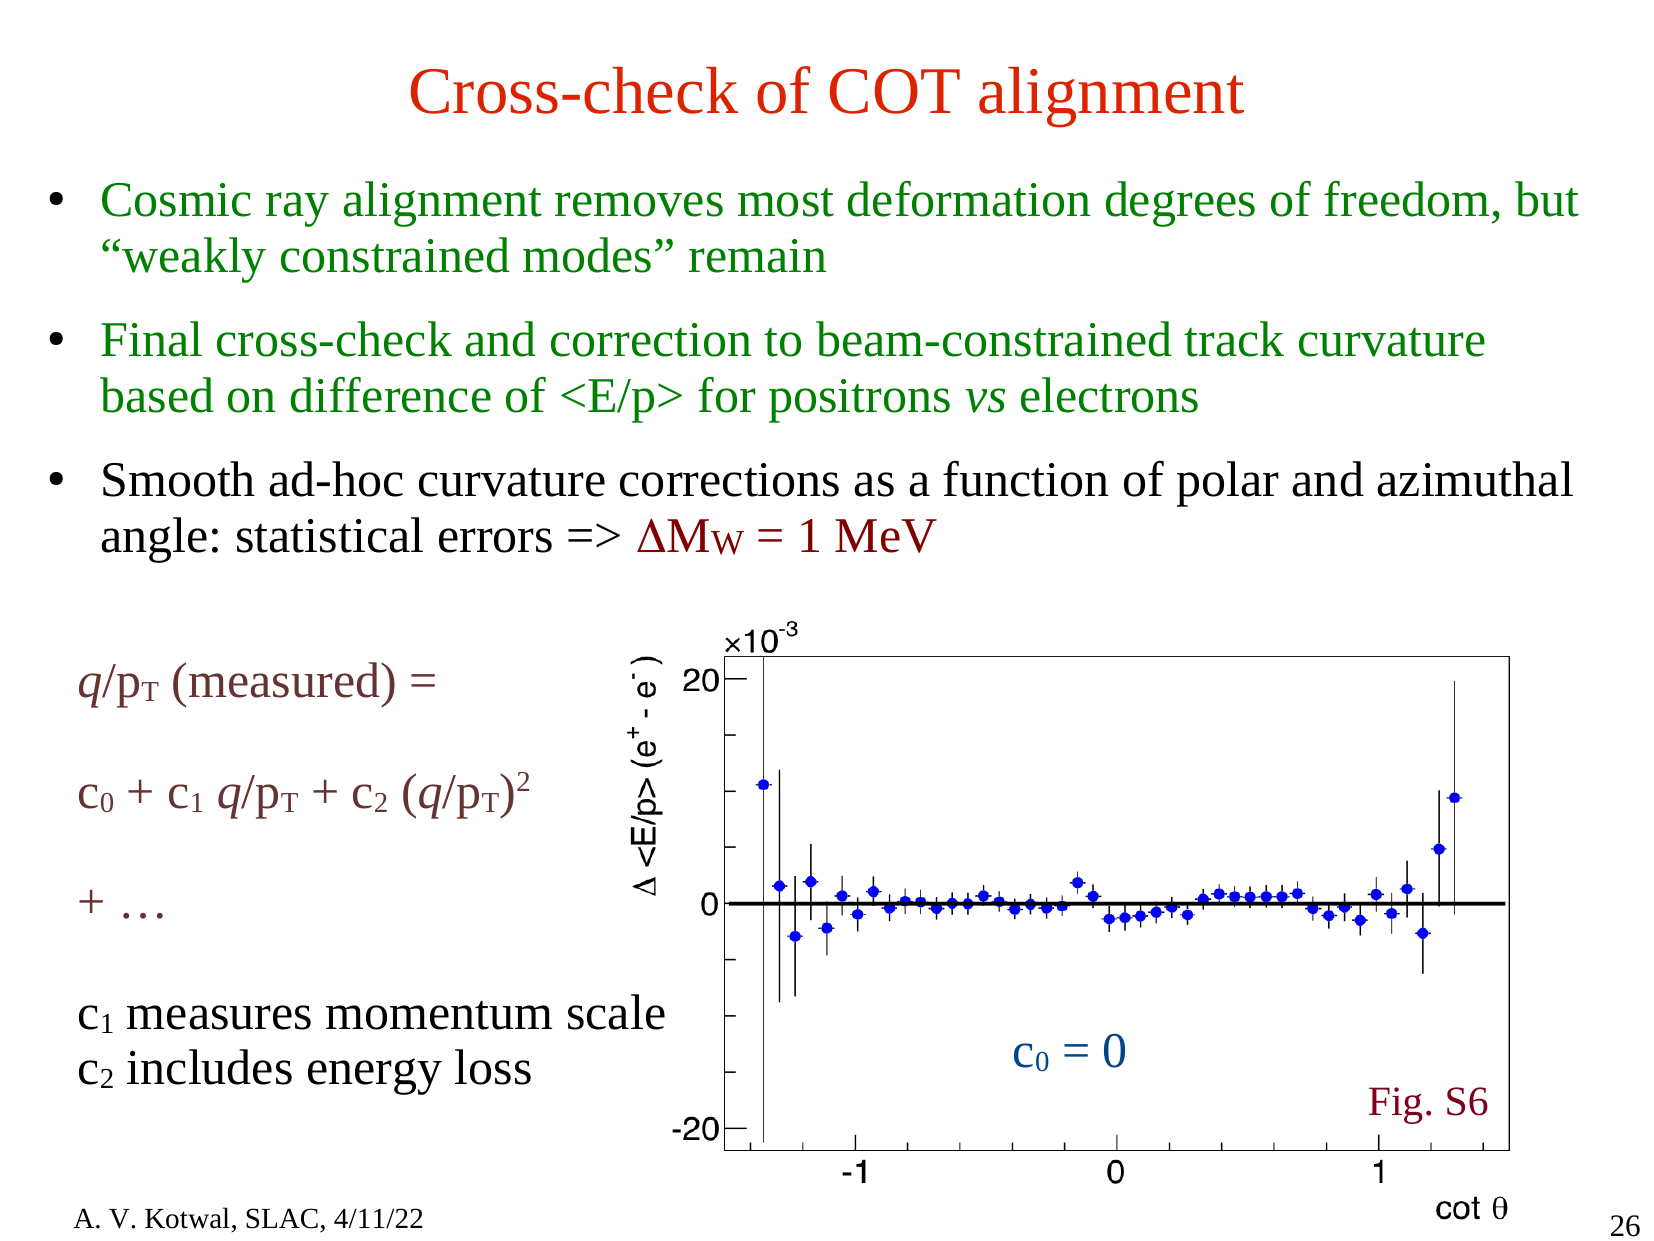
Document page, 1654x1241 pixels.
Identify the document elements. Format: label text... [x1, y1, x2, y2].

list Cosmic ray alignment removes most deformation degrees of freedom, but “weakly constrained modes” remain Final cross-check and correction to beam-constrained track curvature based on difference of <E/p> for positrons vs electrons Smooth ad-hoc curvature corrections as a function of polar and azimuthal angle: statistical errors => ΔMW = 1 MeV [29, 172, 1589, 624]
picture [626, 592, 1607, 1241]
text_box q/pT (measured) = c0 + c1 q/pT + c2 (q/pT)2 + … c1 measures momentum scale c2 includes energy loss [77, 652, 666, 1164]
text_box c0 = 0 [1012, 1023, 1129, 1096]
title Cross-check of COT alignment [121, 37, 1534, 145]
text_box Fig. S6 [1368, 1078, 1489, 1125]
